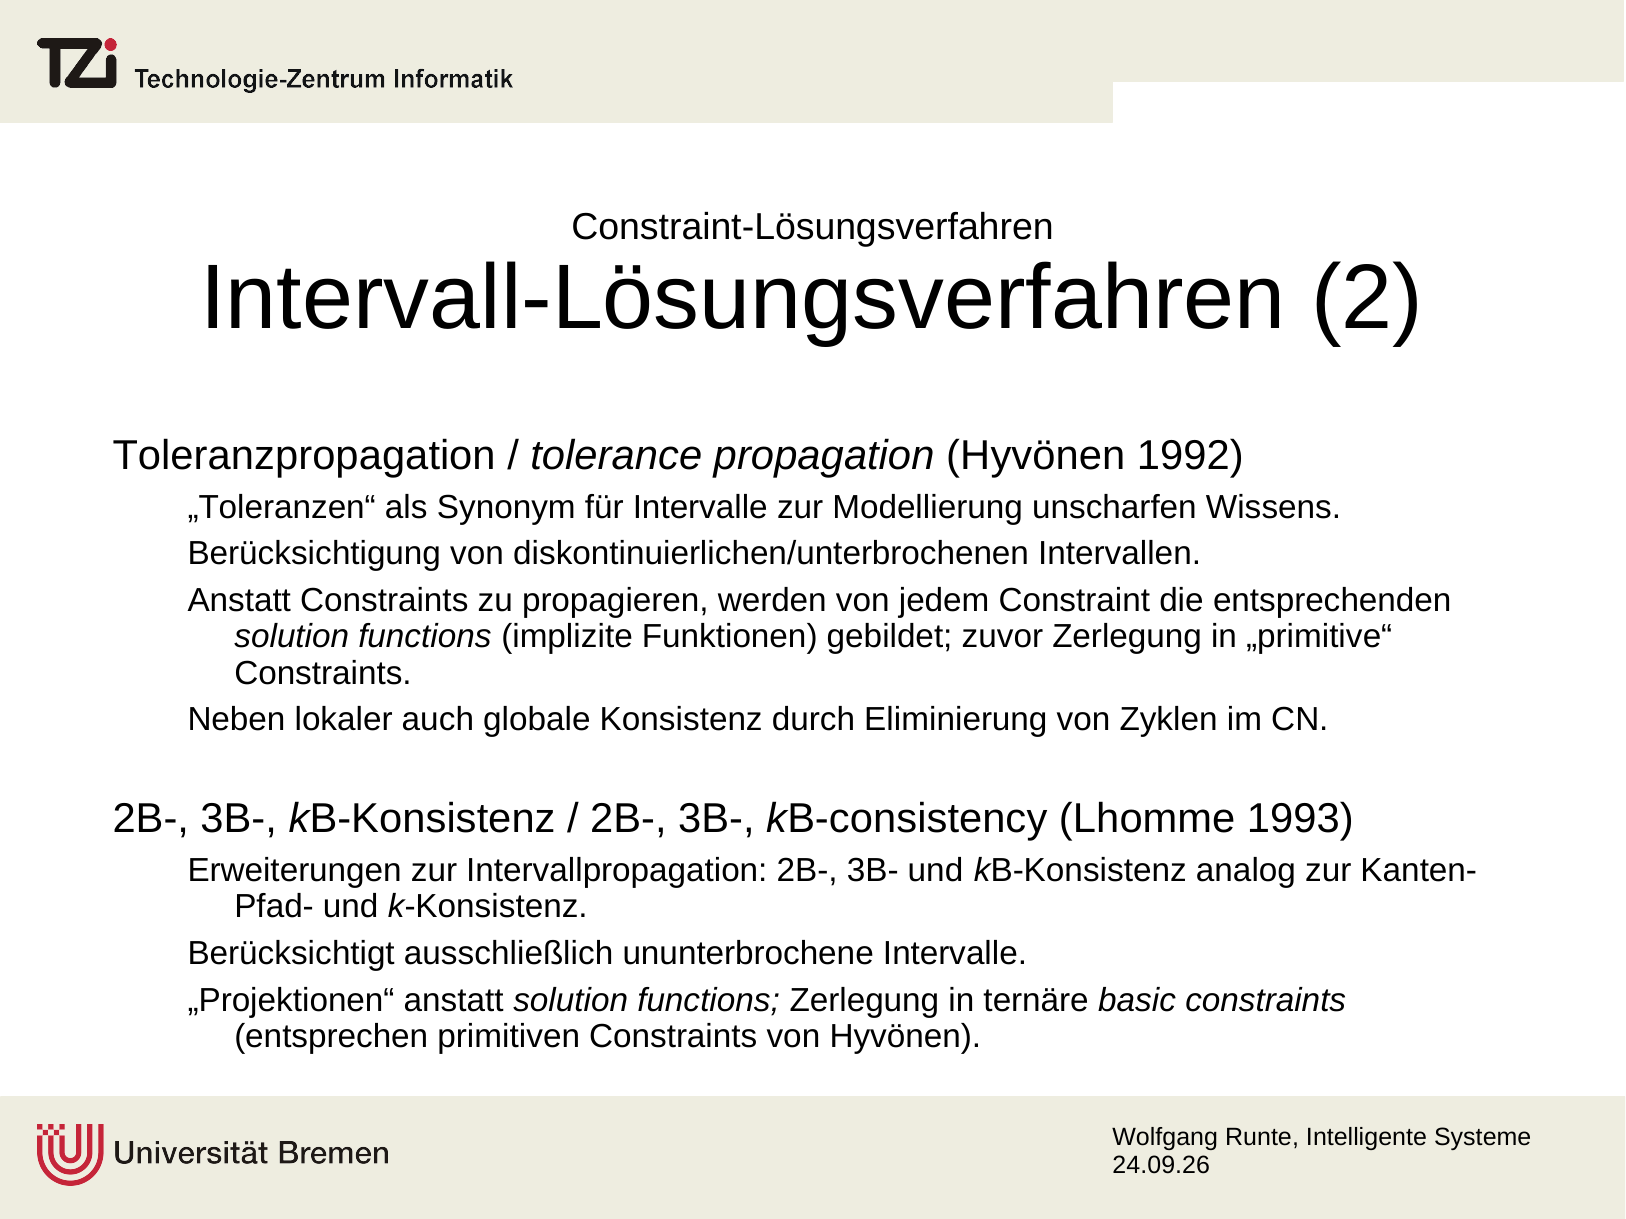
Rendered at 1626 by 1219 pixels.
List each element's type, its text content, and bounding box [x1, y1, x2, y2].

picture [37, 1124, 388, 1186]
picture [37, 38, 513, 93]
title Constraint-Lösungsverfahren Intervall-Lösungsverfahren (2) [112, 162, 1513, 393]
list Toleranzpropagation / tolerance propagation (Hyvönen 1992) „Toleranzen“ als Synonym für Intervalle zur Modellierung unscharfen Wissens. Berücksichtigung von diskontinuierlichen/unterbrochenen Intervallen. Anstatt Constraints zu propagieren, werden von jedem Constraint die entsprechenden solution functions (implizite Funktionen) gebildet; zuvor Zerlegung in „primitive“ Constraints. Neben lokaler auch globale Konsistenz durch Eliminierung von Zyklen im CN. 2B-, 3B-, kB-Konsistenz / 2B-, 3B-, kB-consistency (Lhomme 1993) Erweiterungen zur Intervallpropagation: 2B-, 3B- und kB-Konsistenz analog zur Kanten- Pfad- und k-Konsistenz. Berücksichtigt ausschließlich ununterbrochene Intervalle. „Projektionen“ anstatt solution functions; Zerlegung in ternäre basic constraints (entsprechen primitiven Constraints von Hyvönen). [112, 433, 1513, 1070]
